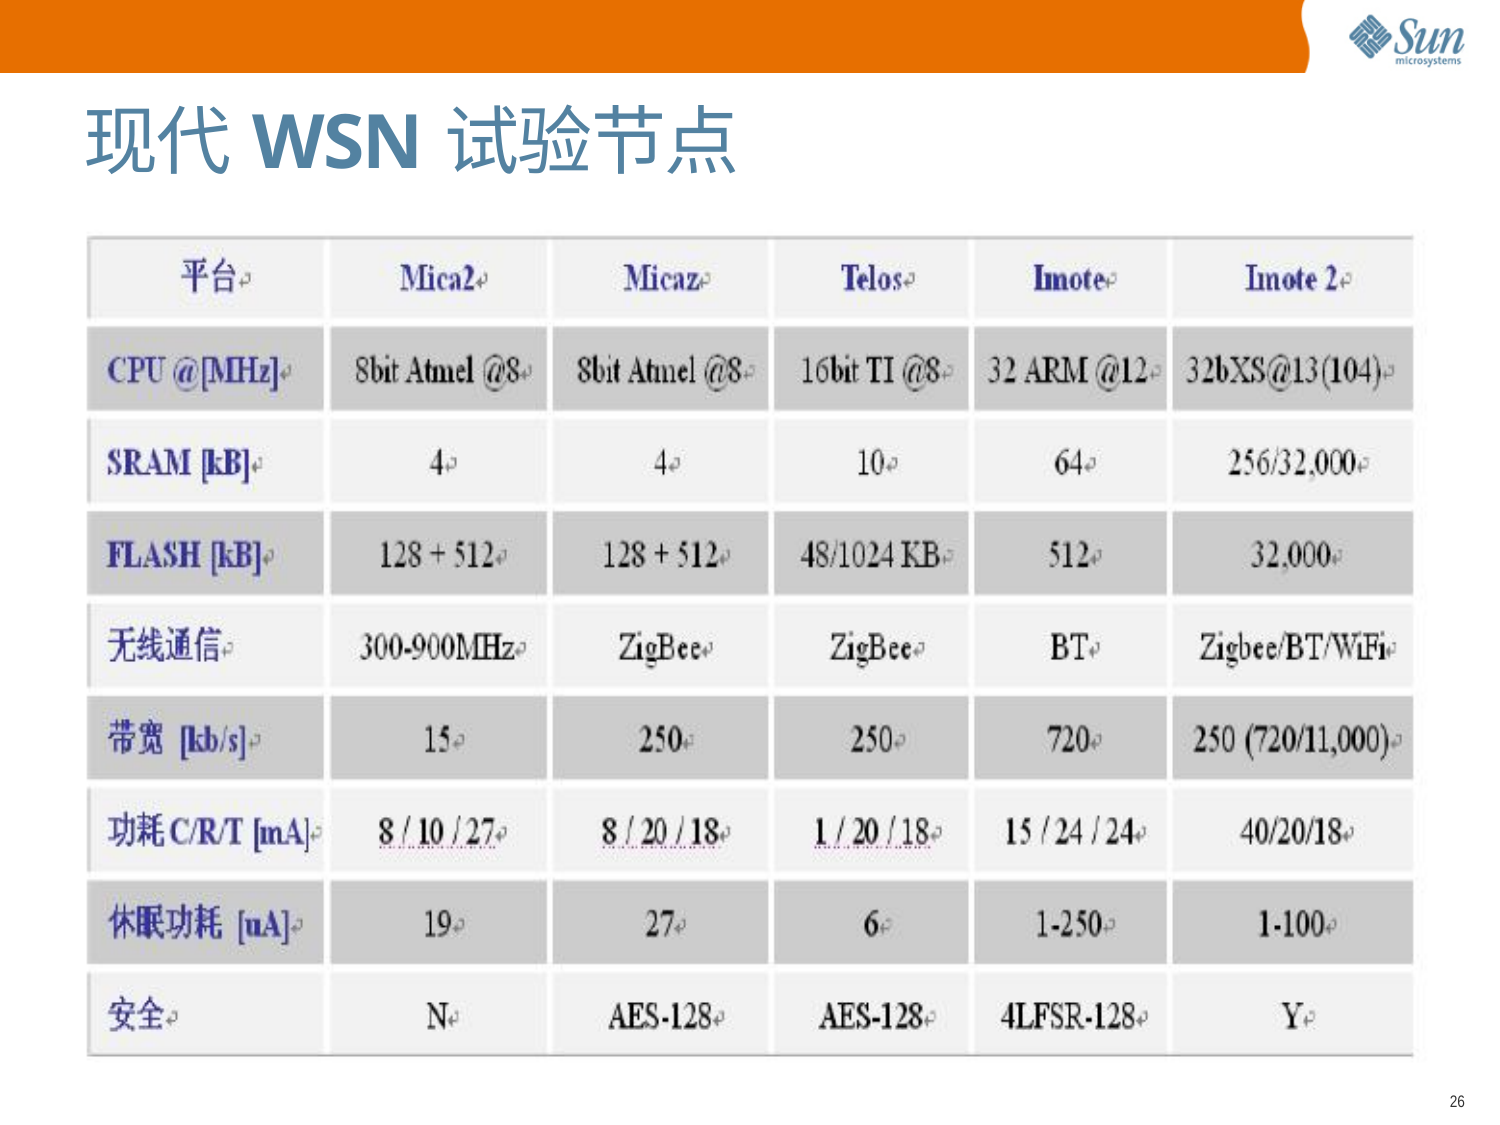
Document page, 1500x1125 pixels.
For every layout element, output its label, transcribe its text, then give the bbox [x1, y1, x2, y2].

title 现代WSN试验节点 [83, 94, 1446, 199]
picture [72, 215, 1431, 1082]
picture [0, 0, 1500, 73]
